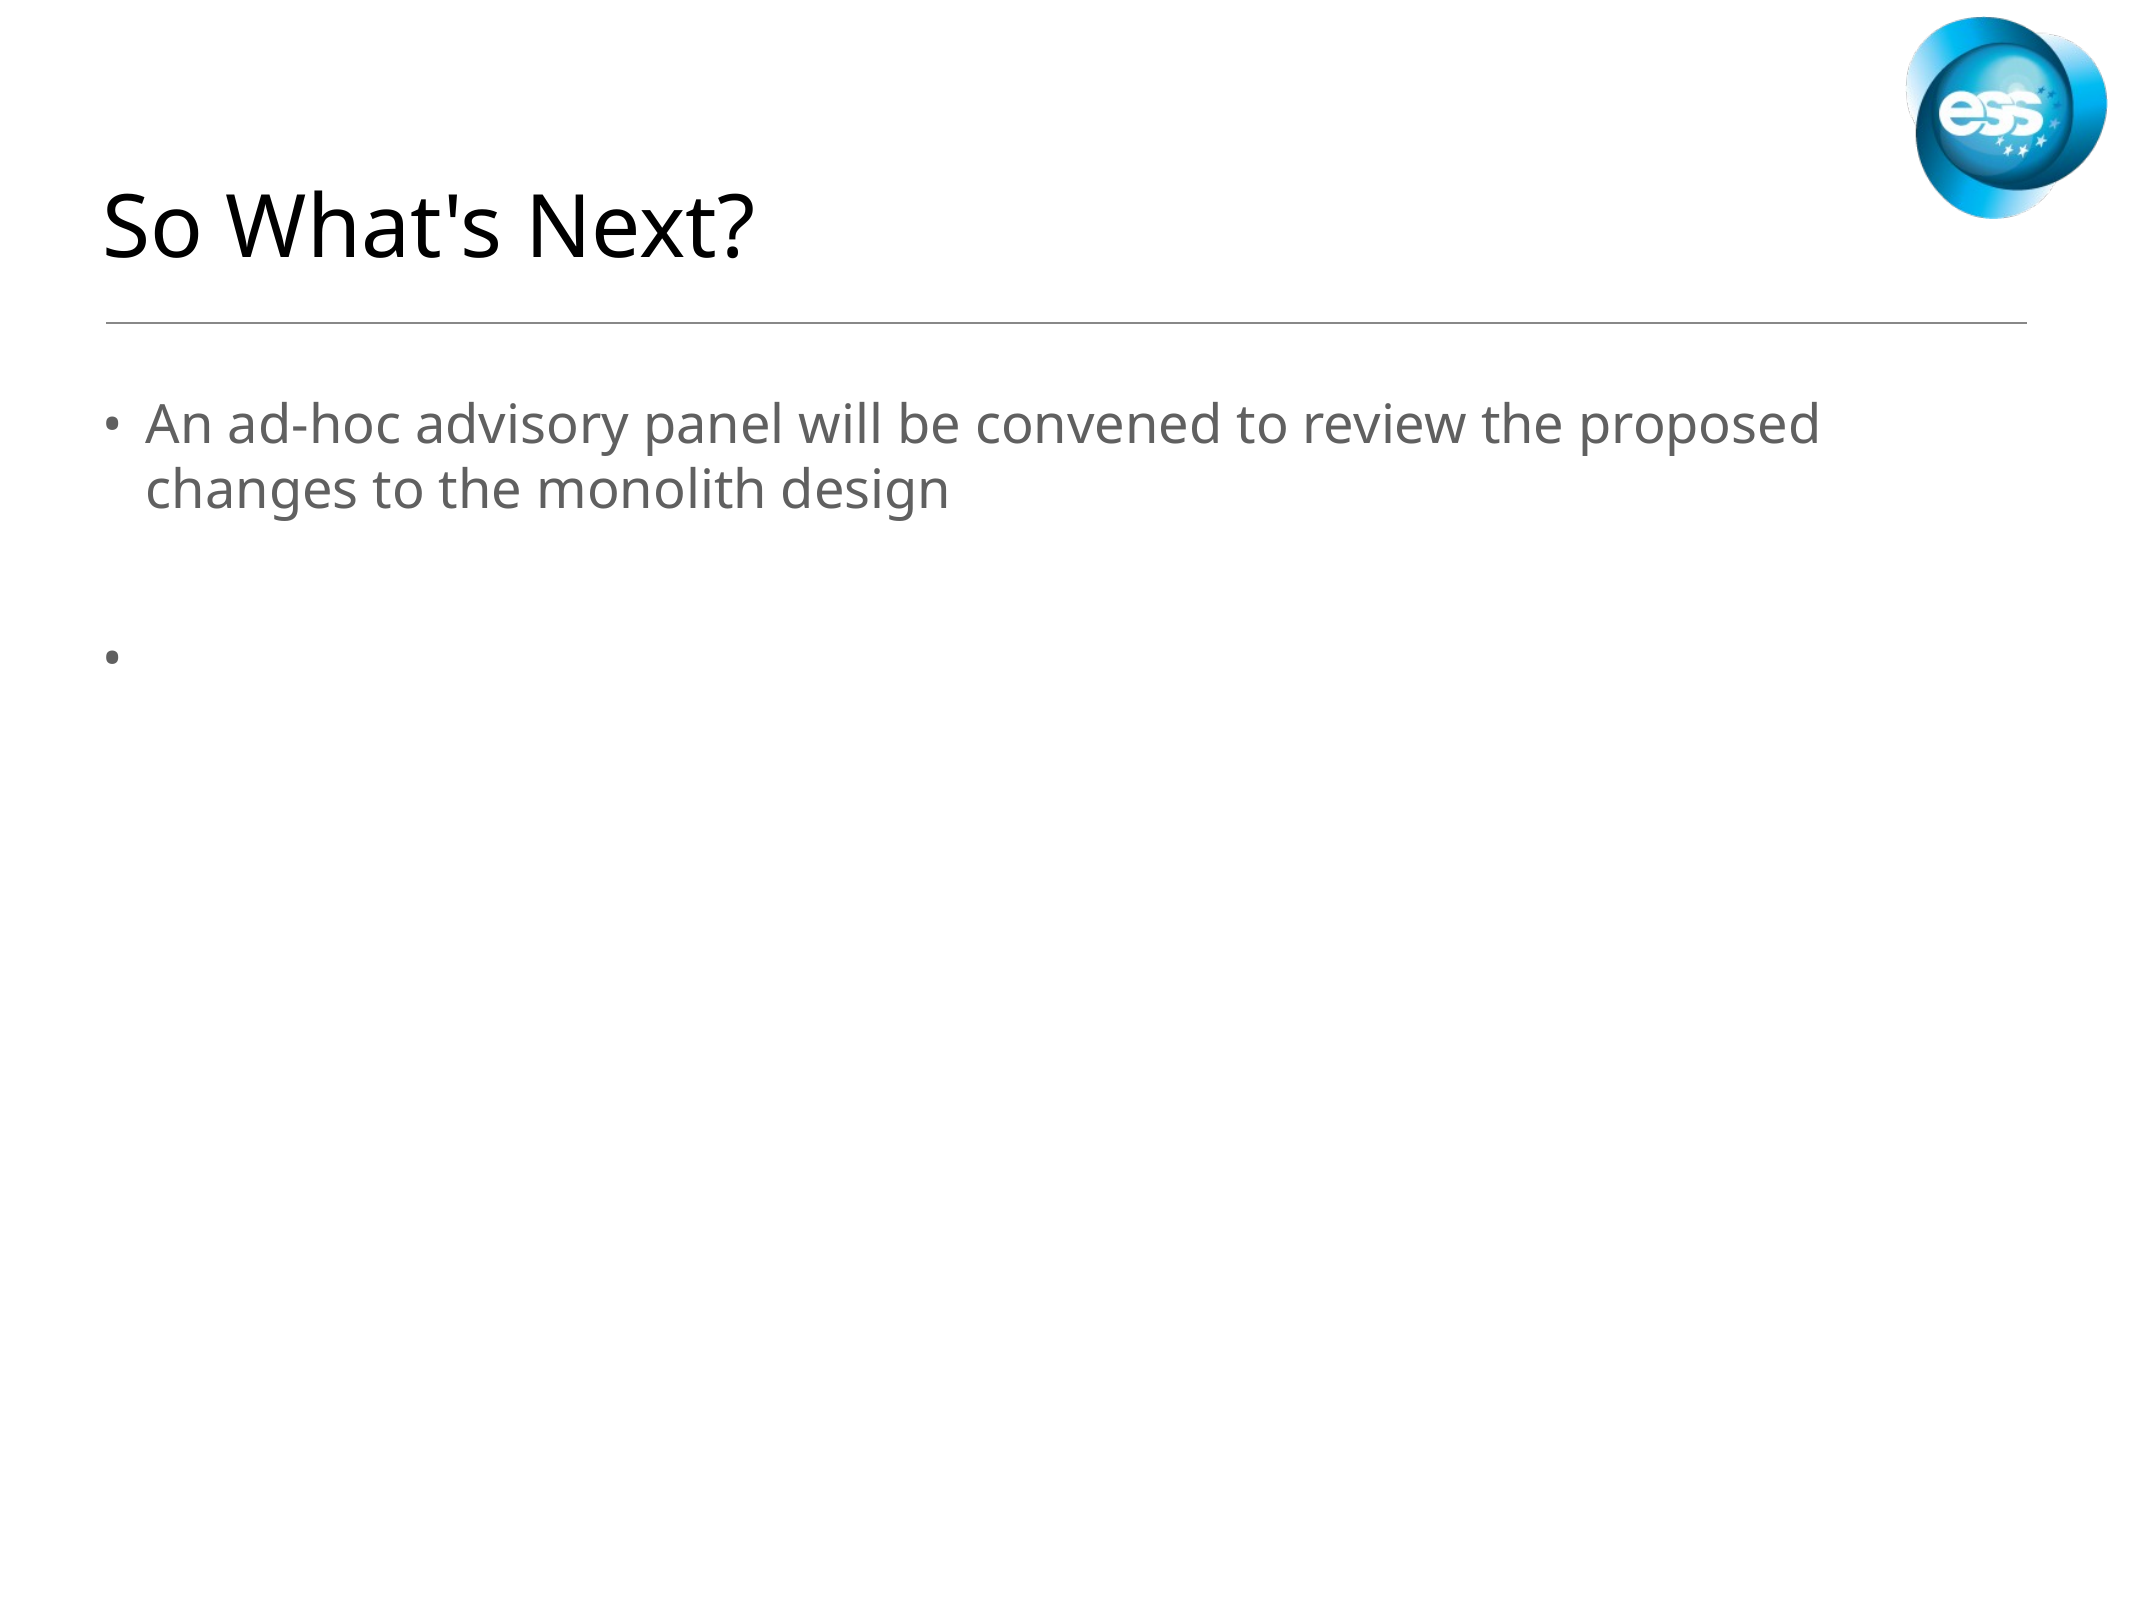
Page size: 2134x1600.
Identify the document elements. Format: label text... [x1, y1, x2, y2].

title So What's Next? [93, 54, 2040, 284]
picture [2040, 135, 2046, 147]
picture [2040, 67, 2052, 130]
picture [2049, 119, 2060, 129]
list An ad-hoc advisory panel will be convened to review the proposed changes to the monolith design [93, 381, 2040, 1459]
picture [1905, 16, 2108, 219]
picture [2054, 70, 2061, 81]
